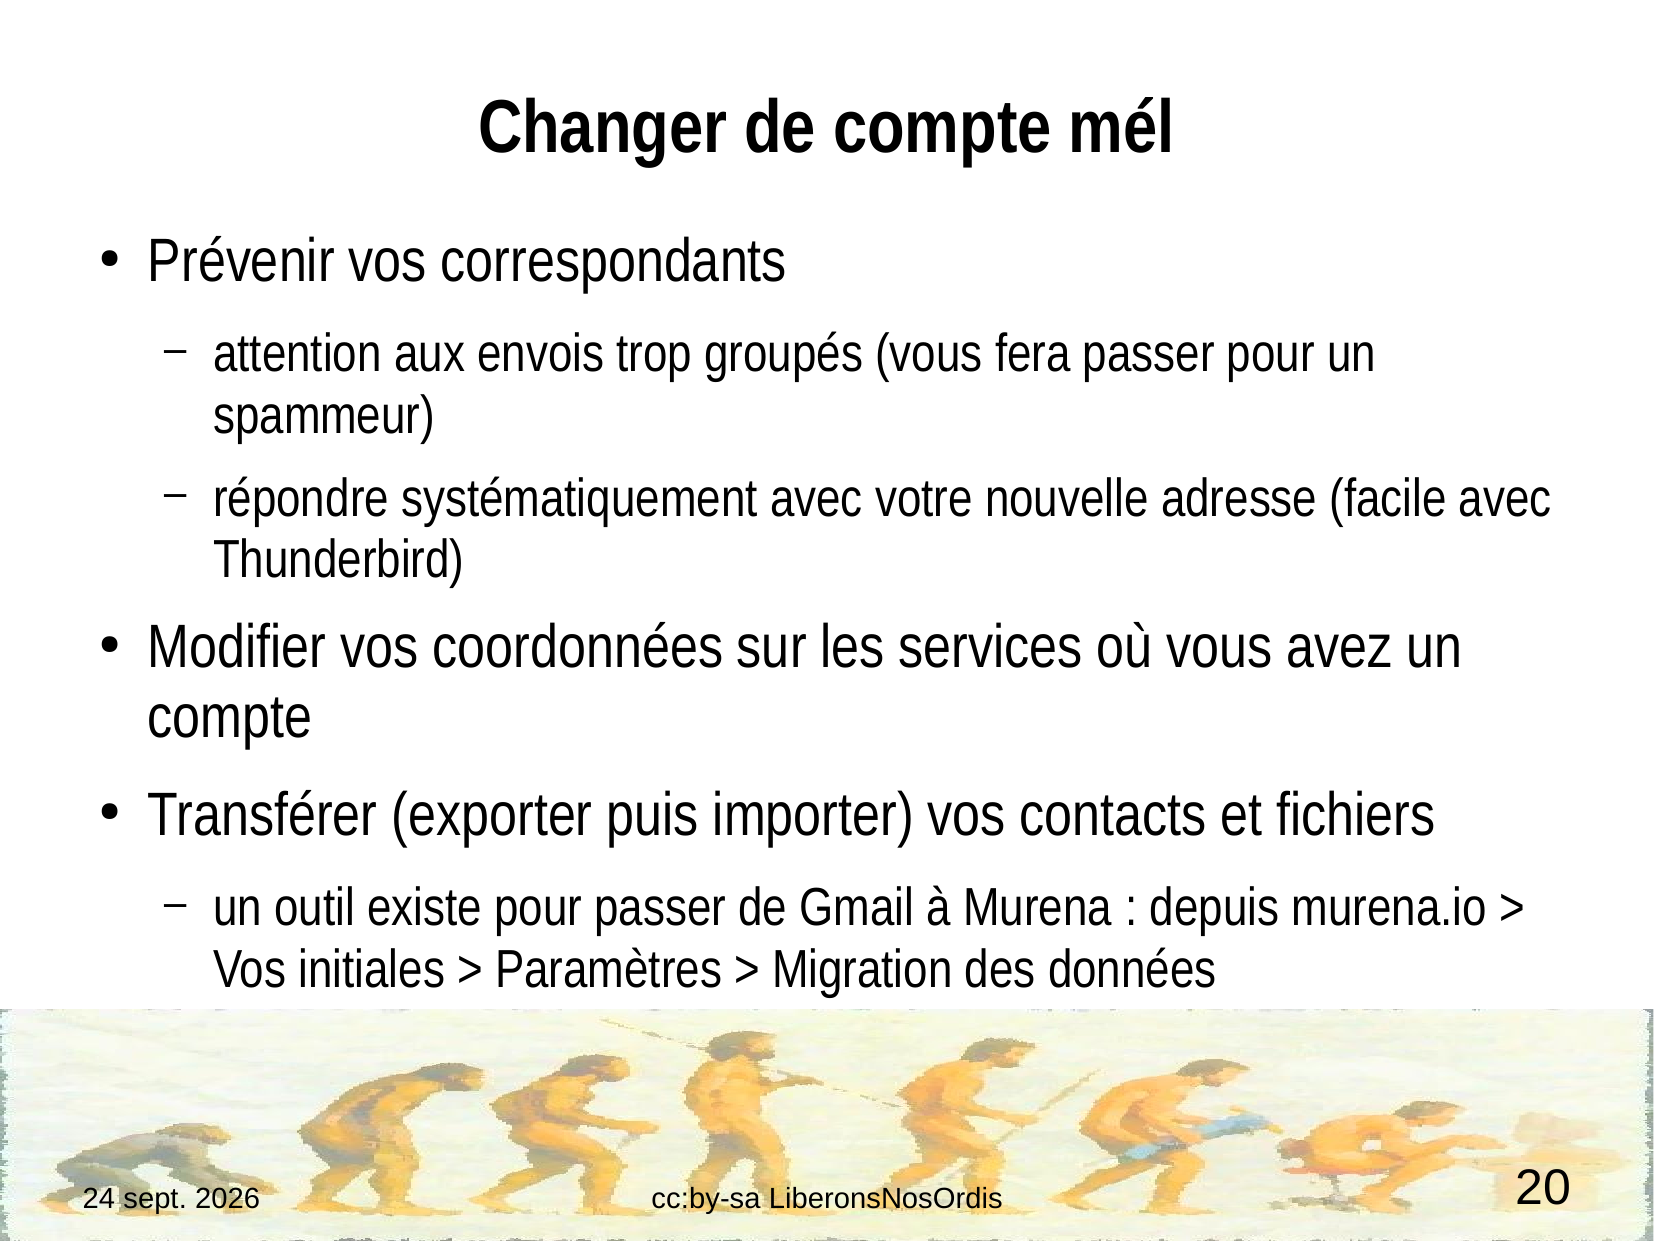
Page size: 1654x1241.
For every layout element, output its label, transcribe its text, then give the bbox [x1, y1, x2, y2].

list Prévenir vos correspondants attention aux envois trop groupés (vous fera passer pour un spammeur) répondre systématiquement avec votre nouvelle adresse (facile avec Thunderbird) Modifier vos coordonnées sur les services où vous avez un compte Transférer (exporter puis importer) vos contacts et fichiers un outil existe pour passer de Gmail à Murena : depuis murena.io > Vos initiales > Paramètres > Migration des données [82, 224, 1571, 1010]
picture [0, 1009, 1654, 1241]
title Changer de compte mél [82, 49, 1571, 201]
